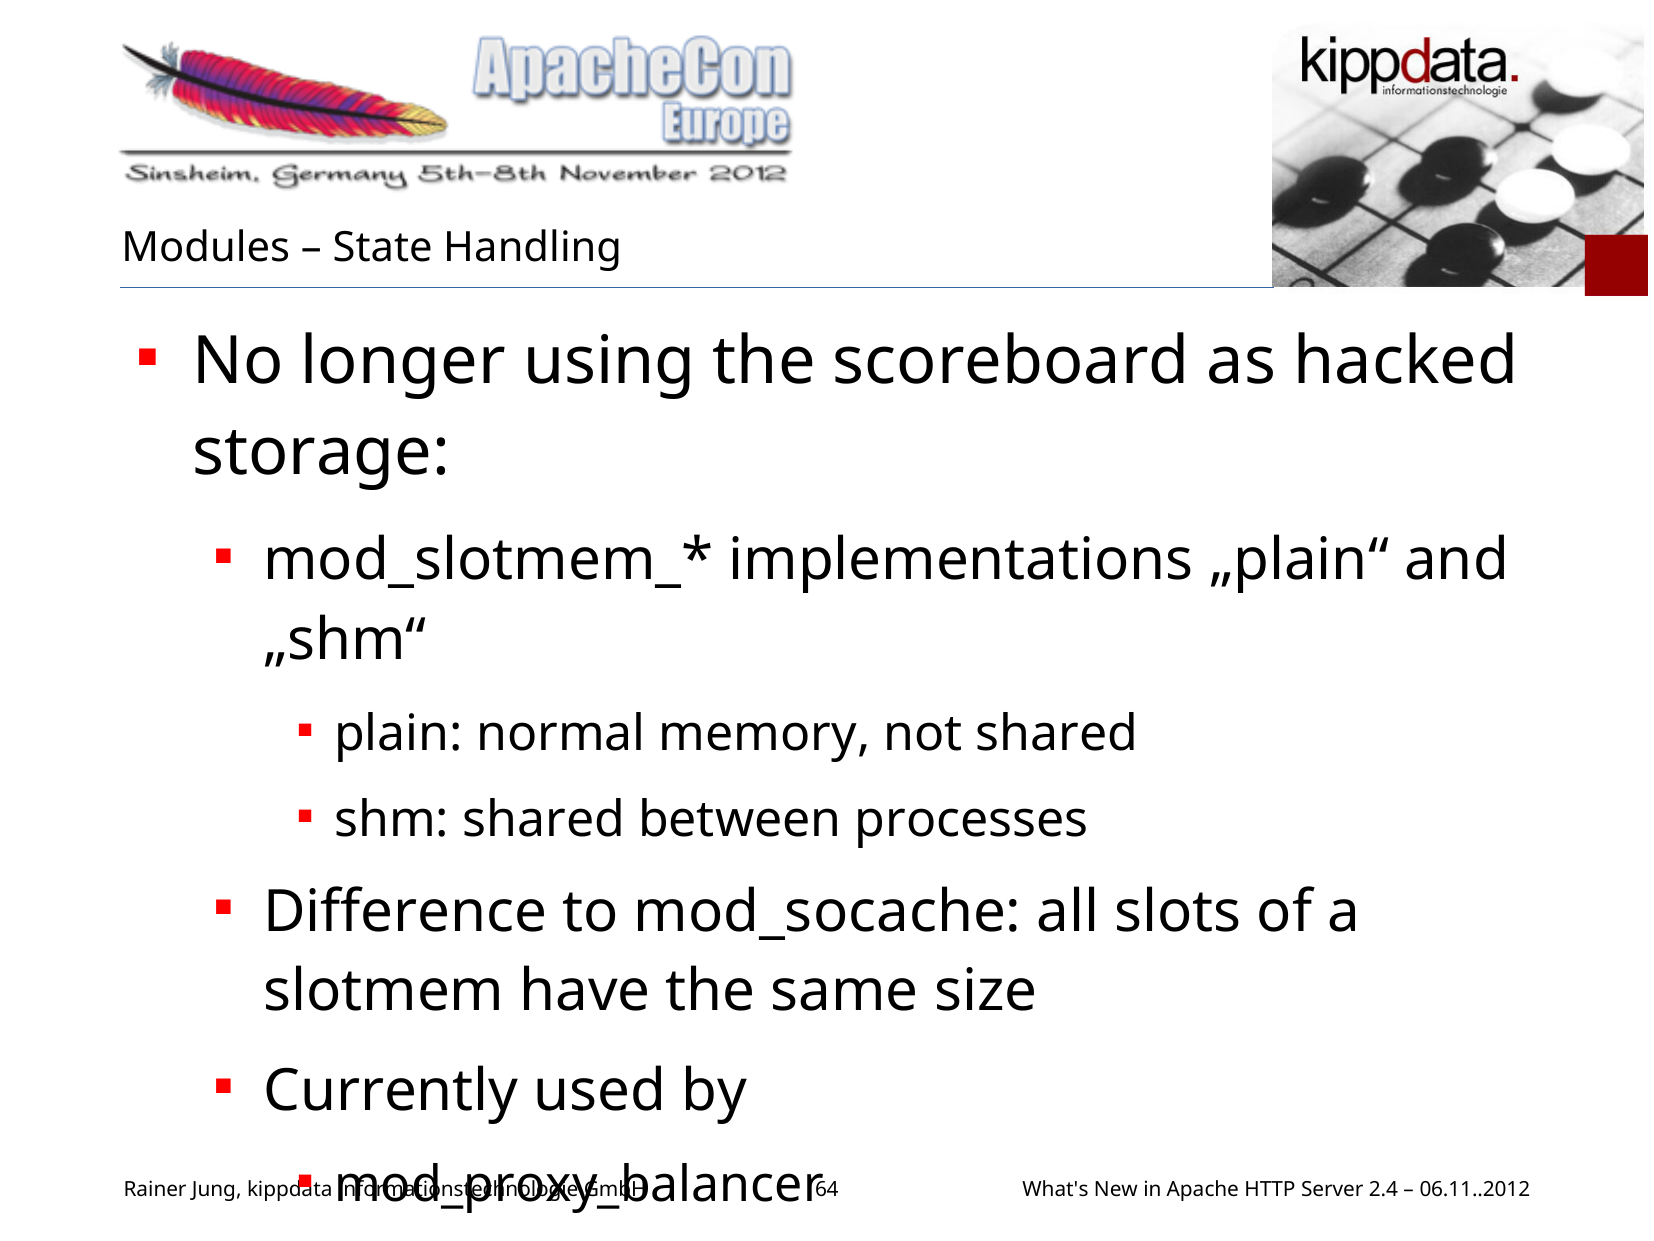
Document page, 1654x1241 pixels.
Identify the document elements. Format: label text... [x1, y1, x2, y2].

picture [1272, 5, 1648, 302]
picture [113, 32, 797, 195]
title Modules – State Handling [121, 204, 1242, 286]
list No longer using the scoreboard as hacked storage: mod_slotmem_* implementations „plain“ and „shm“ plain: normal memory, not shared shm: shared between processes Difference to mod_socache: all slots of a slotmem have the same size Currently used by mod_proxy_balancer Heartbeat [121, 312, 1534, 1150]
